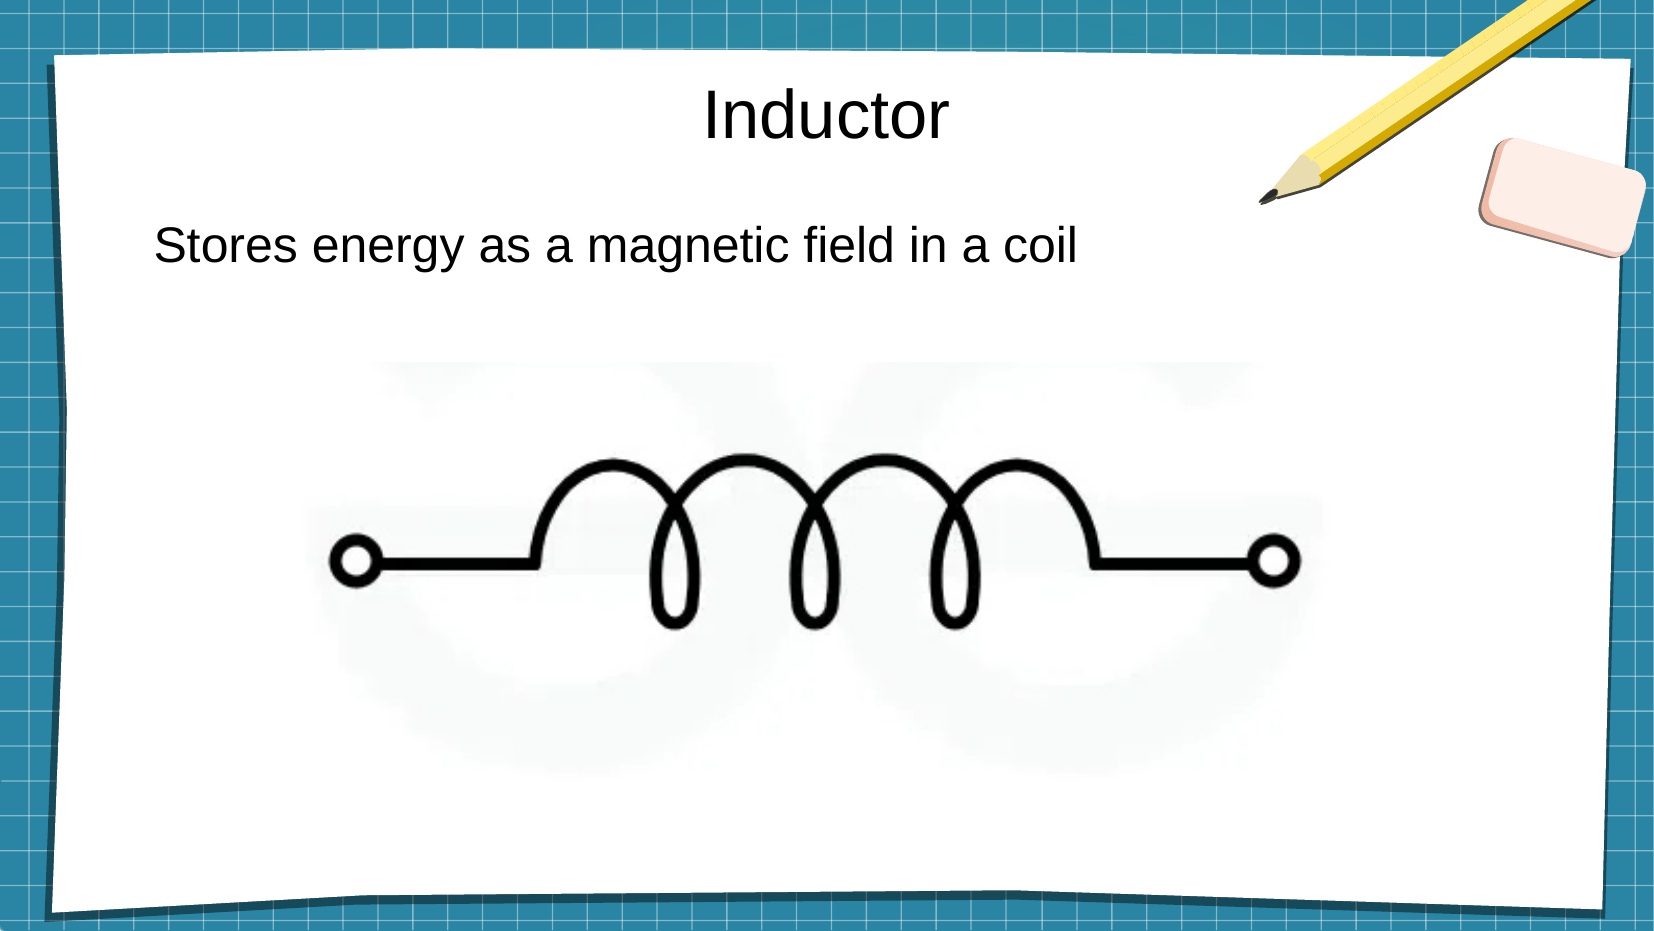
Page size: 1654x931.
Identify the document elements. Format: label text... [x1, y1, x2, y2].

list Stores energy as a magnetic field in a coil [82, 217, 1571, 301]
title Inductor [82, 37, 1571, 193]
picture [262, 362, 1365, 788]
